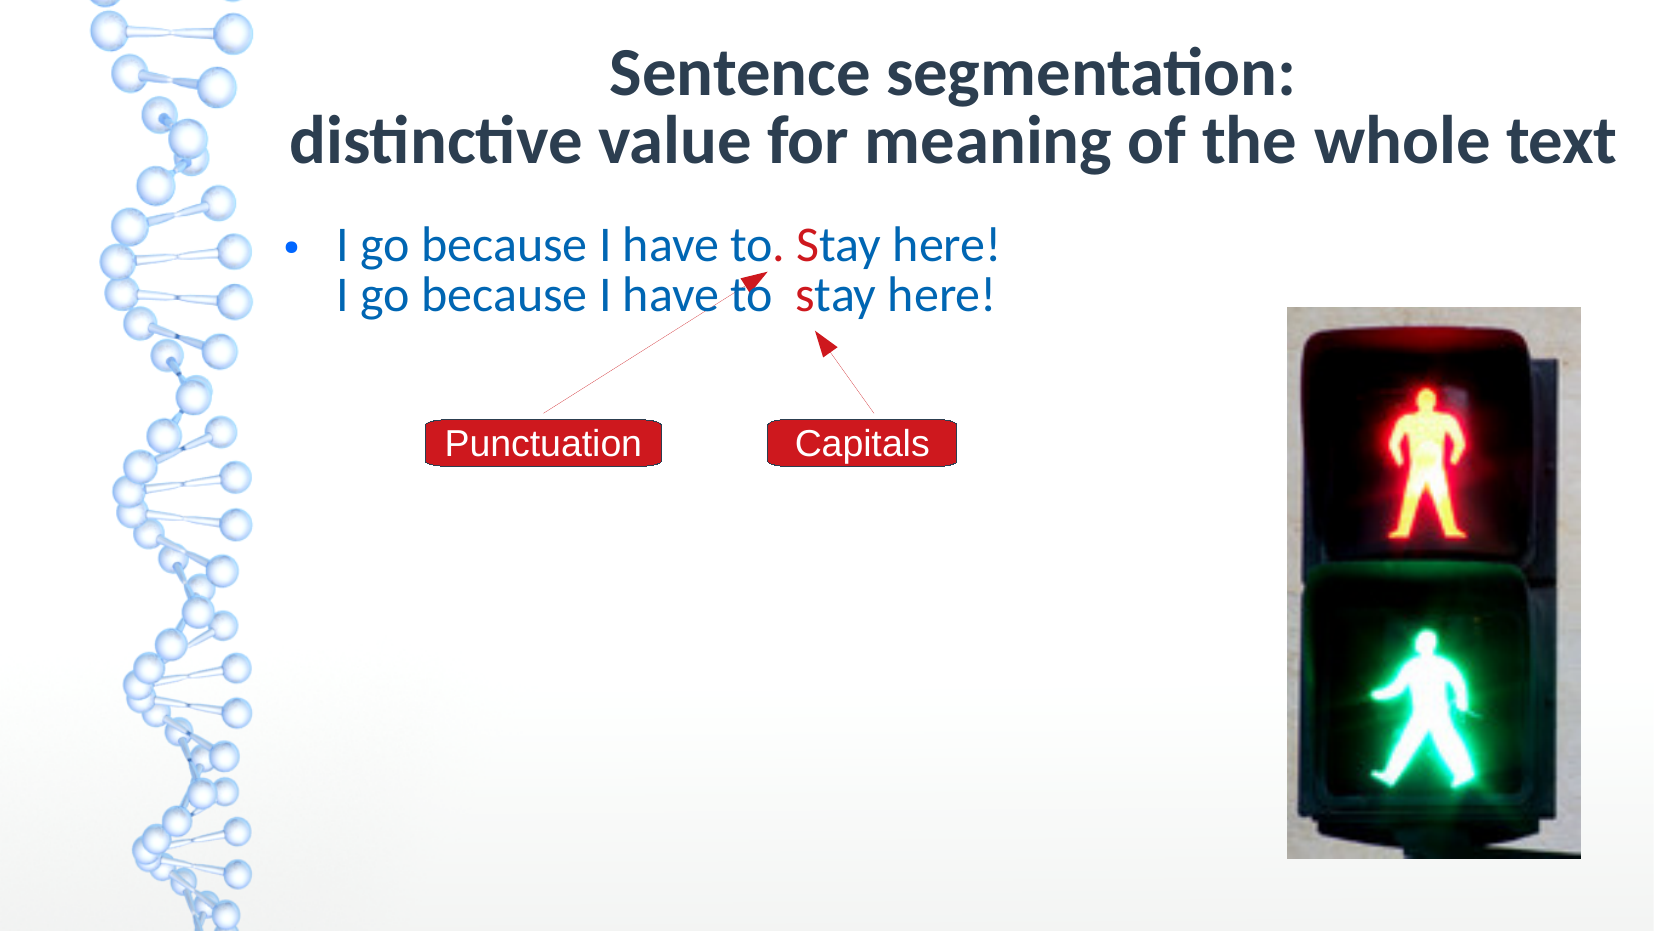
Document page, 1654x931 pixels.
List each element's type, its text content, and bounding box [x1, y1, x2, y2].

picture [0, 0, 1654, 931]
list I go because I have to. Stay here! I go because I have to stay here! [265, 224, 1052, 337]
text_box Punctuation [425, 419, 662, 467]
text_box Capitals [767, 419, 957, 467]
title Sentence segmentation: distinctive value for meaning of the whole text [265, 35, 1642, 189]
